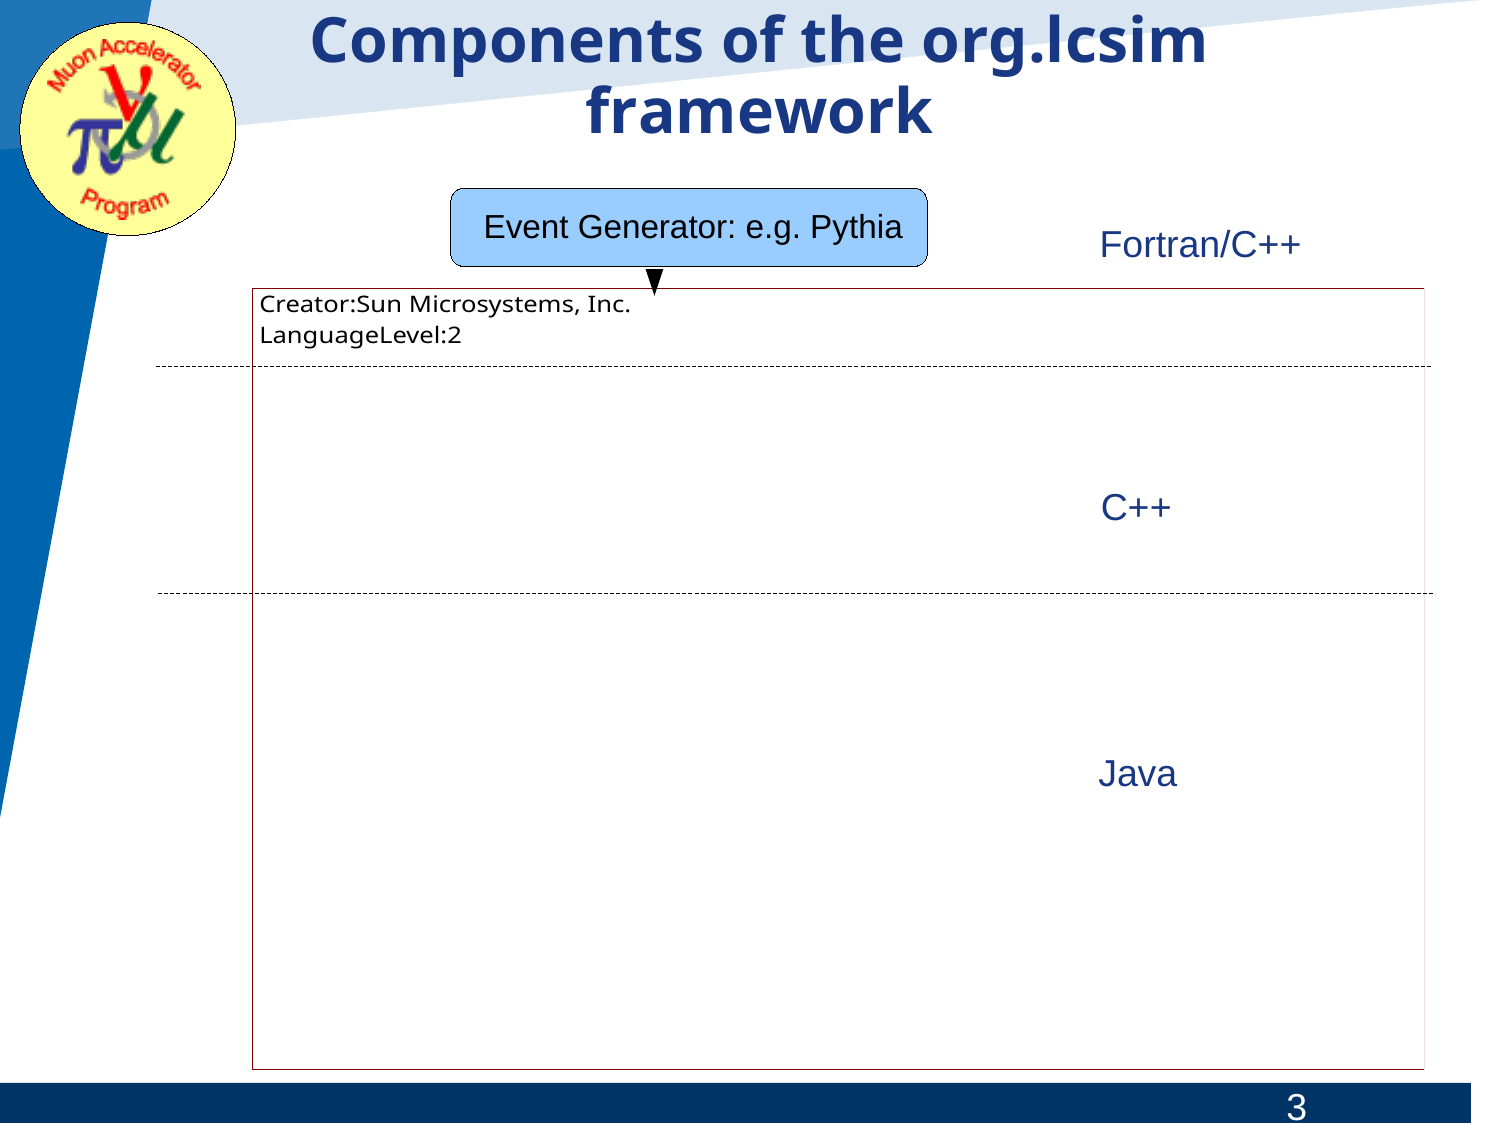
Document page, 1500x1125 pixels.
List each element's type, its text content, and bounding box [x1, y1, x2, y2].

text_box [450, 188, 928, 267]
text_box C++ [1086, 481, 1187, 536]
text_box Event Generator: e.g. Pythia [468, 203, 919, 254]
title Components of the org.lcsim framework [167, 0, 1335, 156]
picture [250, 286, 1425, 1070]
picture [47, 39, 201, 220]
text_box Java [1083, 747, 1193, 802]
text_box Fortran/C++ [1084, 218, 1317, 273]
